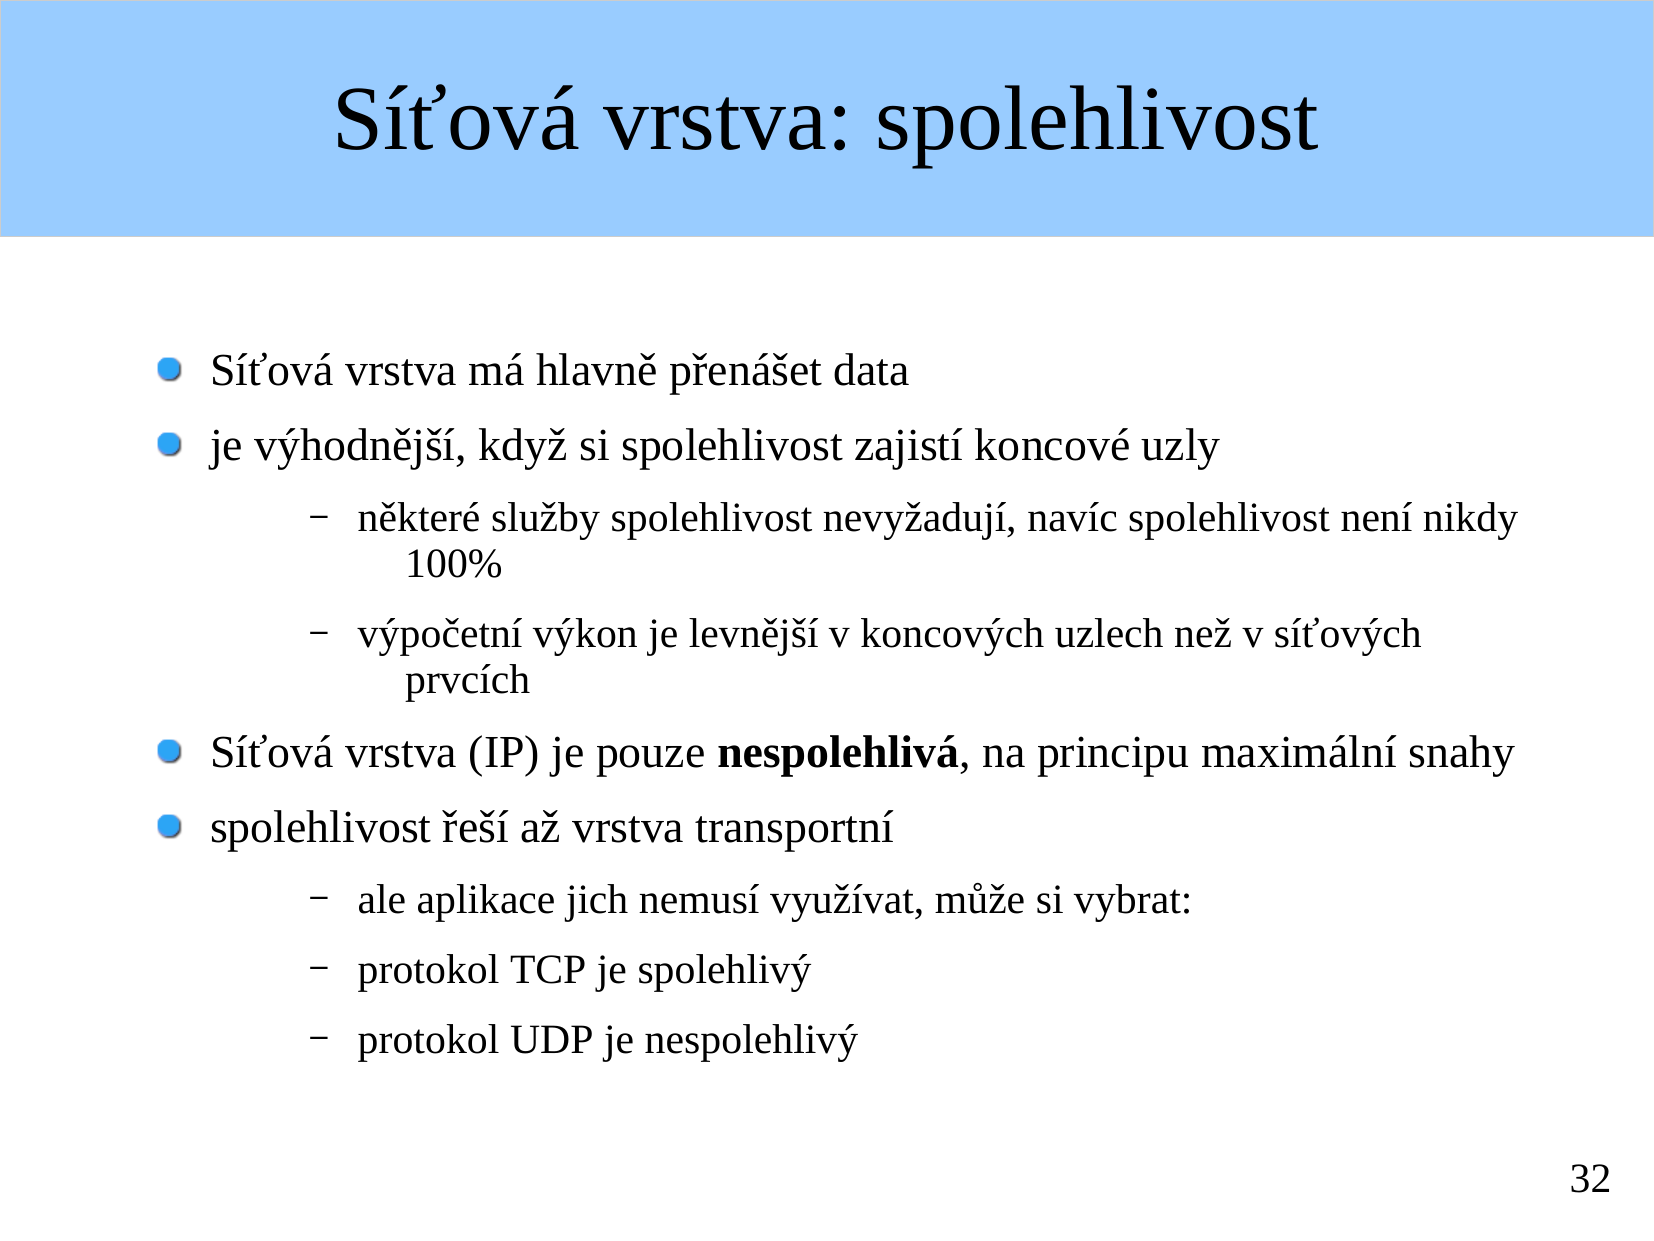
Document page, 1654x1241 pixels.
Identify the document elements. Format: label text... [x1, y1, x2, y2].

list Síťová vrstva má hlavně přenášet data je výhodnější, když si spolehlivost zajistí koncové uzly některé služby spolehlivost nevyžadují, navíc spolehlivost není nikdy 100% výpočetní výkon je levnější v koncových uzlech než v síťových prvcích Síťová vrstva (IP) je pouze nespolehlivá, na principu maximální snahy spolehlivost řeší až vrstva transportní ale aplikace jich nemusí využívat, může si vybrat: protokol TCP je spolehlivý protokol UDP je nespolehlivý [121, 344, 1534, 1154]
title Síťová vrstva: spolehlivost [0, 0, 1654, 237]
